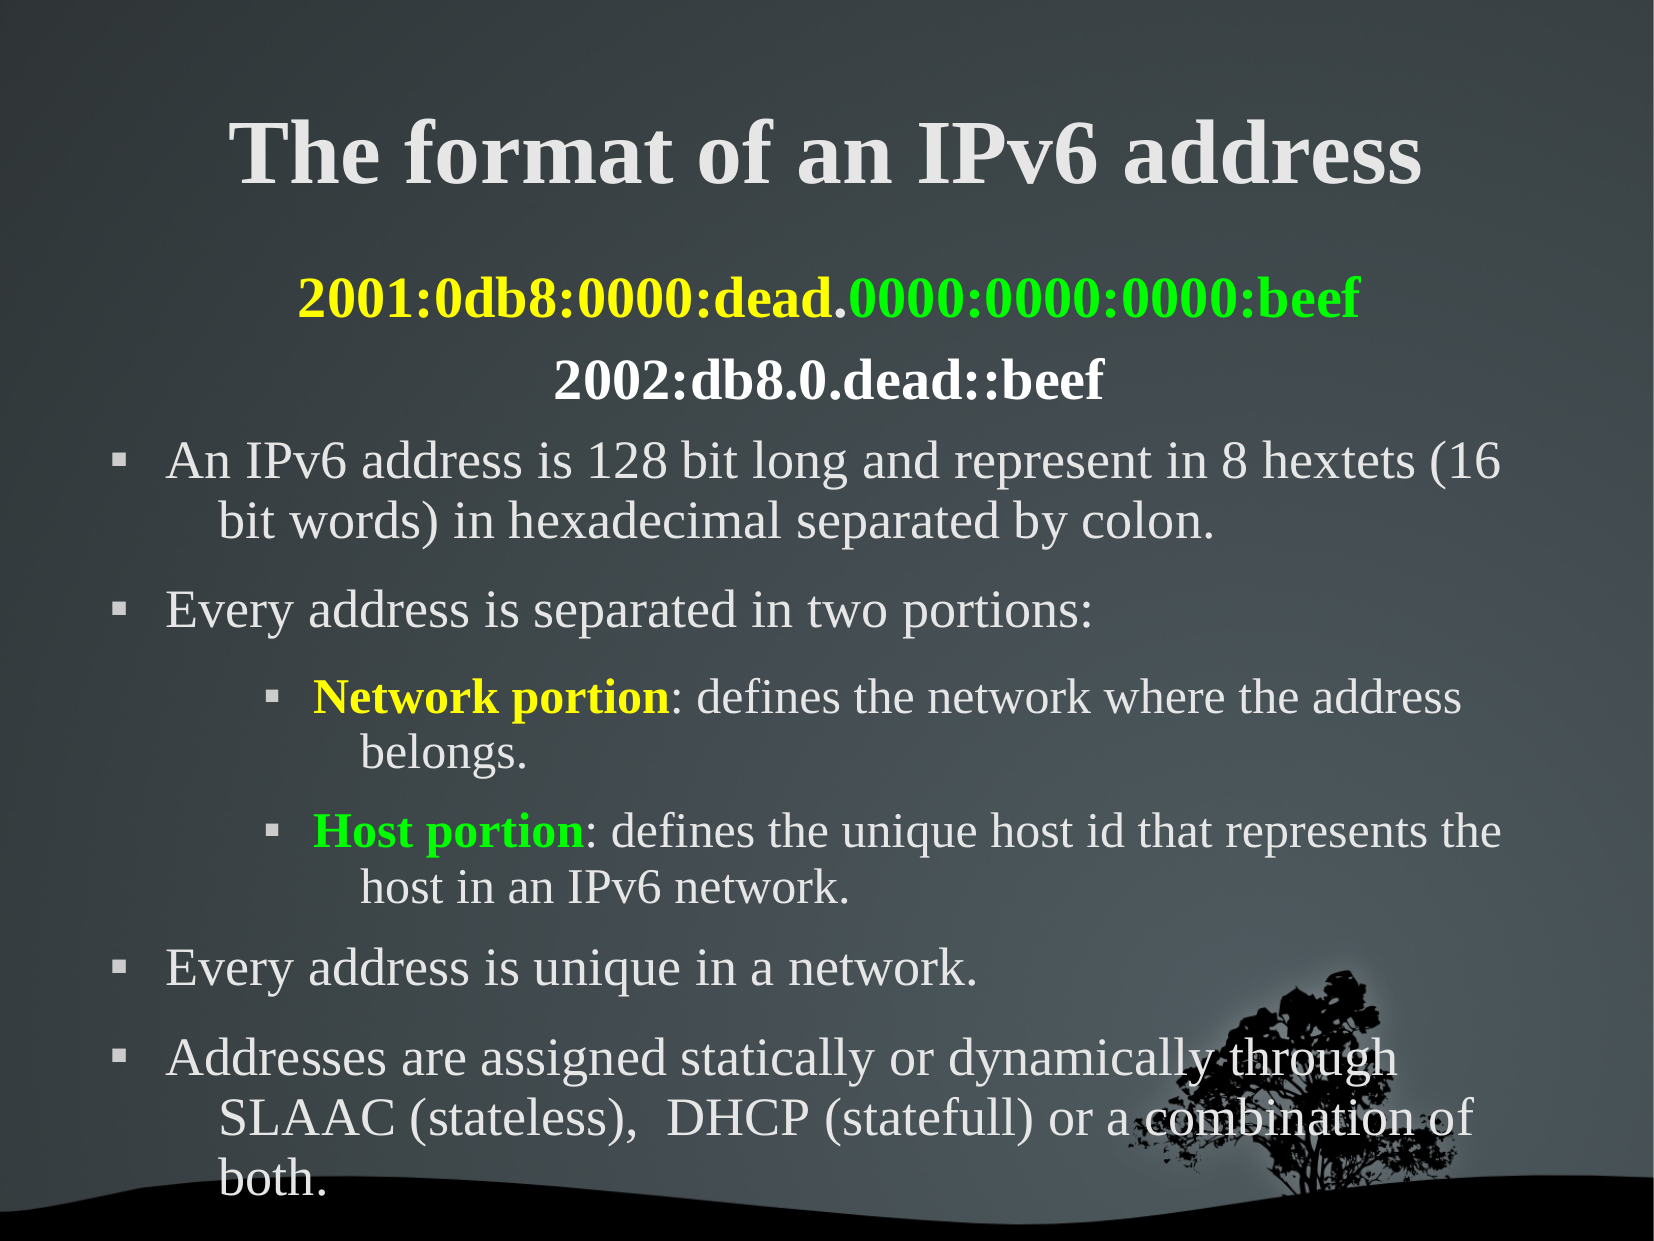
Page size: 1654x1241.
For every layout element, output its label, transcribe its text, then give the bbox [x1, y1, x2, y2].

list 2001:0db8:0000:dead.0000:0000:0000:beef 2002:db8.0.dead::beef An IPv6 address is 128 bit long and represent in 8 hextets (16 bit words) in hexadecimal separated by colon. Every address is separated in two portions: Network portion: defines the network where the address belongs. Host portion: defines the unique host id that represents the host in an IPv6 network. Every address is unique in a network. Addresses are assigned statically or dynamically through SLAAC (stateless), DHCP (statefull) or a combination of both. [76, 265, 1565, 1208]
title The format of an IPv6 address [82, 49, 1571, 257]
picture [0, 0, 1654, 1241]
